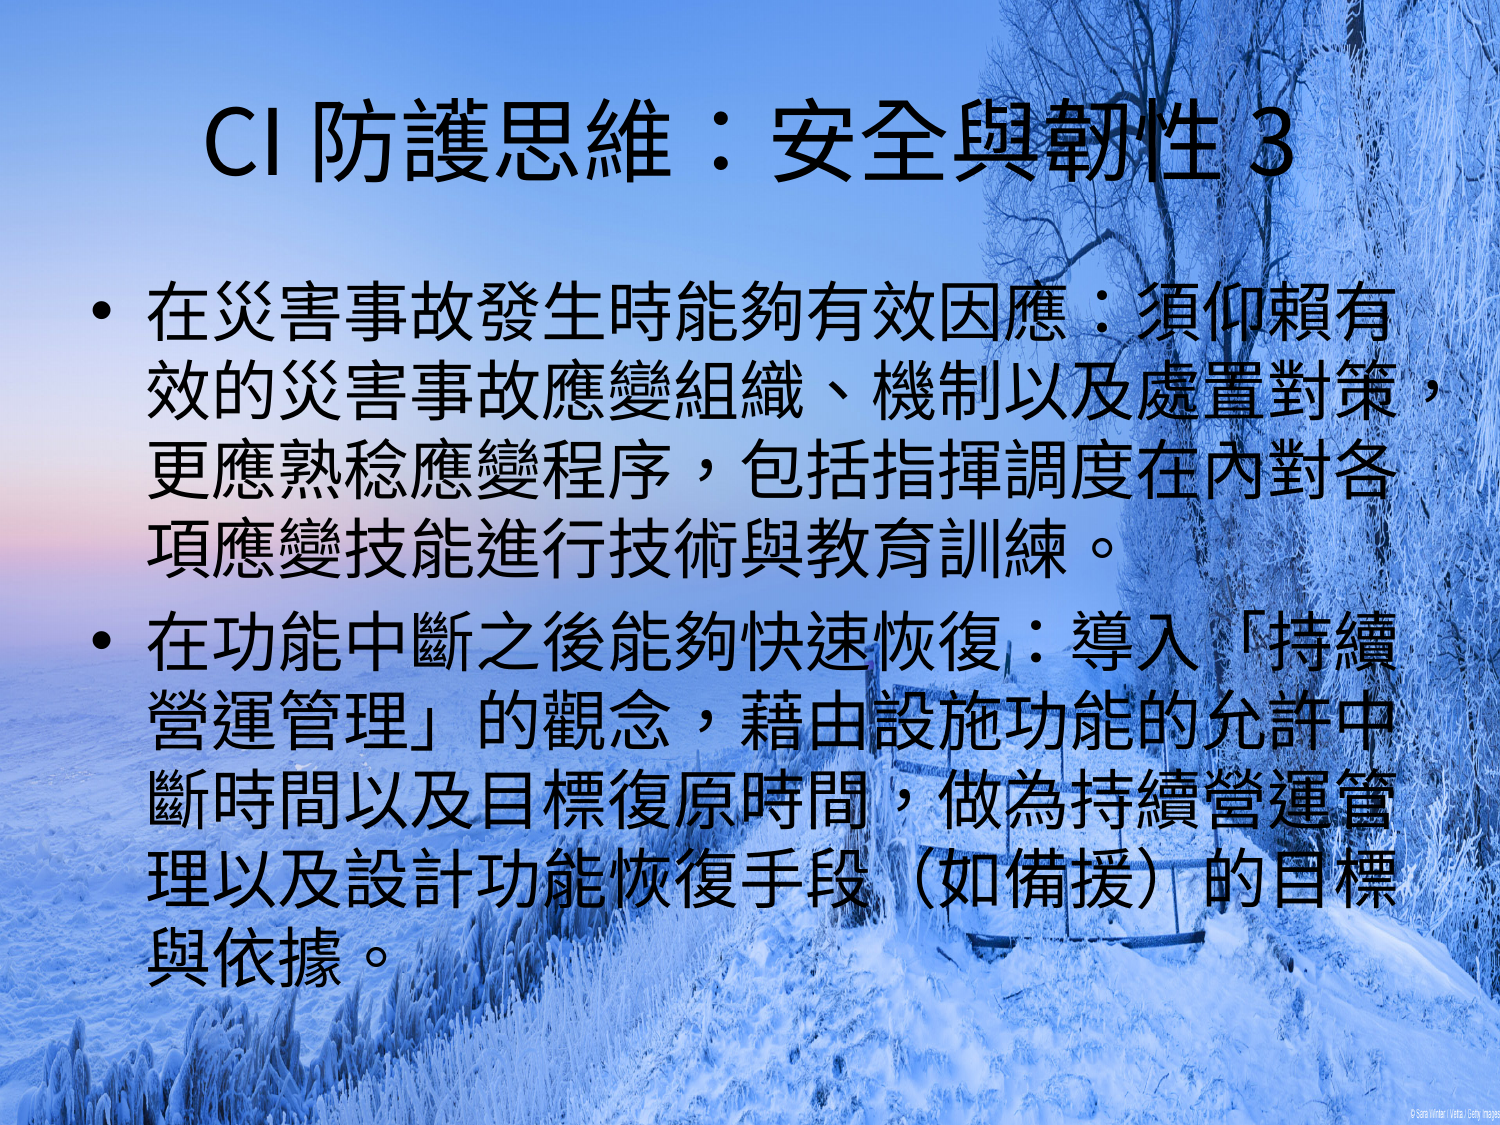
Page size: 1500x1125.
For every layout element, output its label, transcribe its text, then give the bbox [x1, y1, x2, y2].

picture [0, 0, 1500, 1125]
title CI防護思維：安全與韌性3 [75, 45, 1425, 233]
list 在災害事故發生時能夠有效因應：須仰賴有效的災害事故應變組織、機制以及處置對策，更應熟稔應變程序，包括指揮調度在內對各項應變技能進行技術與教育訓練。 在功能中斷之後能夠快速恢復：導入「持續營運管理」的觀念，藉由設施功能的允許中斷時間以及目標復原時間，做為持續營運管理以及設計功能恢復手段（如備援）的目標與依據。 [75, 262, 1425, 1005]
